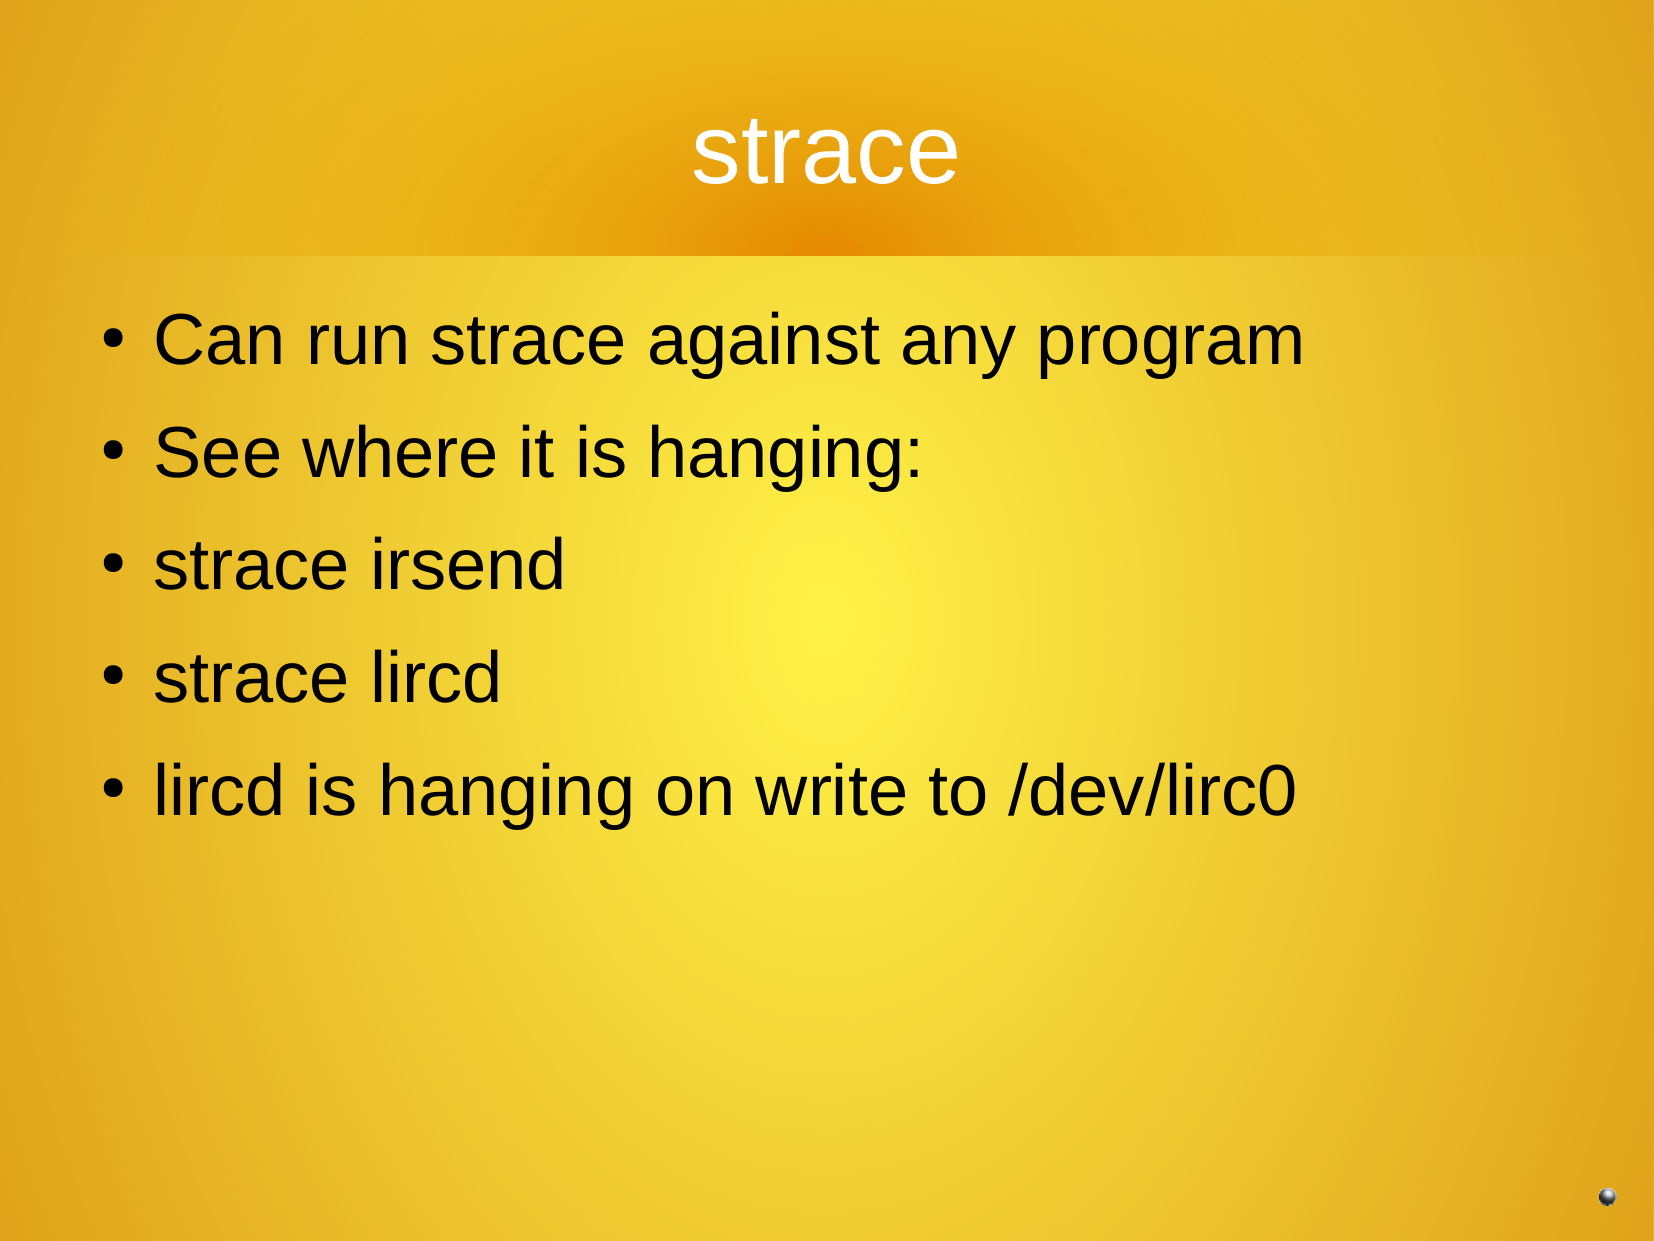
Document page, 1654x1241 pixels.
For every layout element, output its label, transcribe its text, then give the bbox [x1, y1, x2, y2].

title strace [82, 47, 1571, 252]
list Can run strace against any program See where it is hanging: strace irsend strace lircd lircd is hanging on write to /dev/lirc0 [82, 299, 1571, 1019]
picture [1599, 1188, 1617, 1206]
